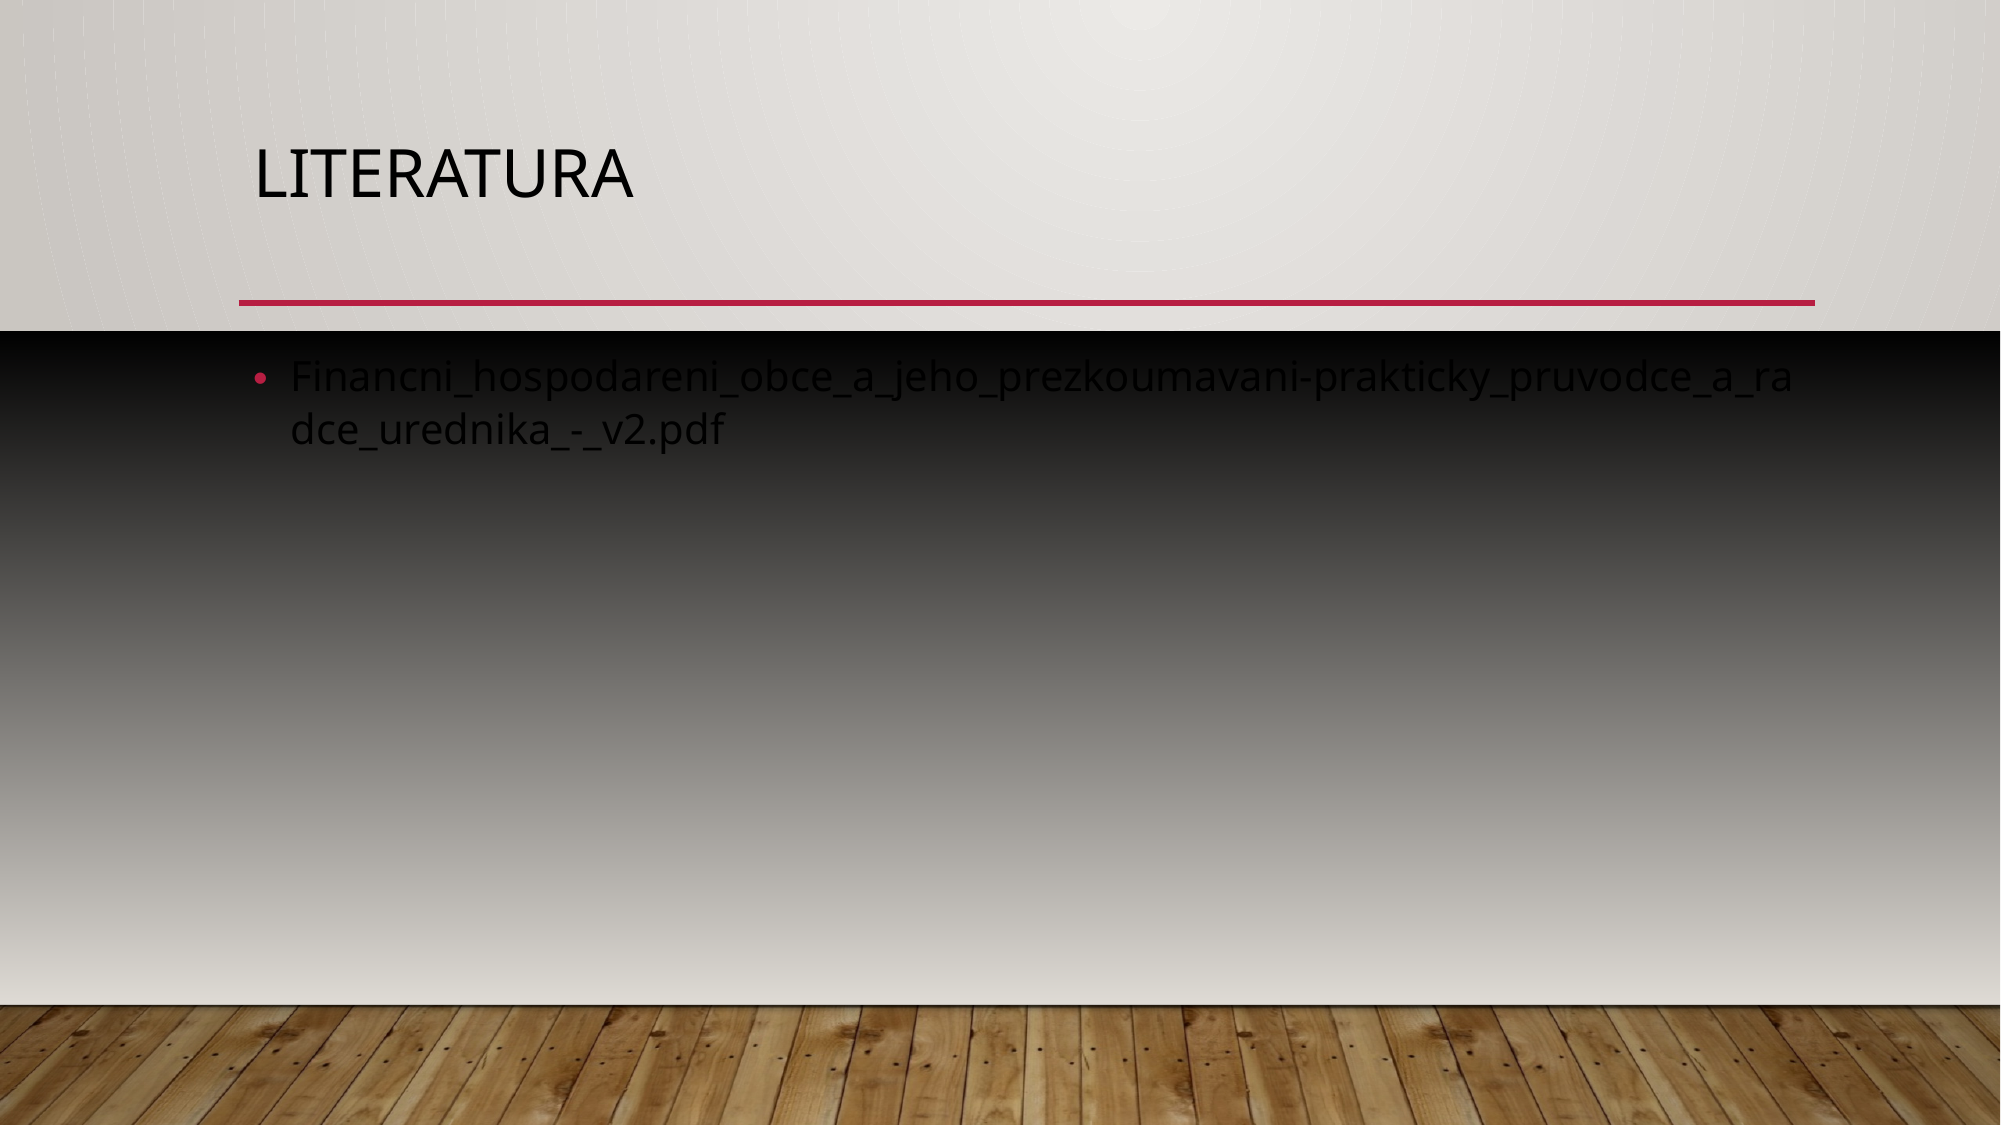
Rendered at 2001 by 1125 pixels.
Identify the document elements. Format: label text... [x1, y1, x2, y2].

list Financni_hospodareni_obce_a_jeho_prezkoumavani-prakticky_pruvodce_a_radce_urednika_-_v2.pdf [238, 330, 1814, 897]
title Literatura [238, 131, 1814, 305]
